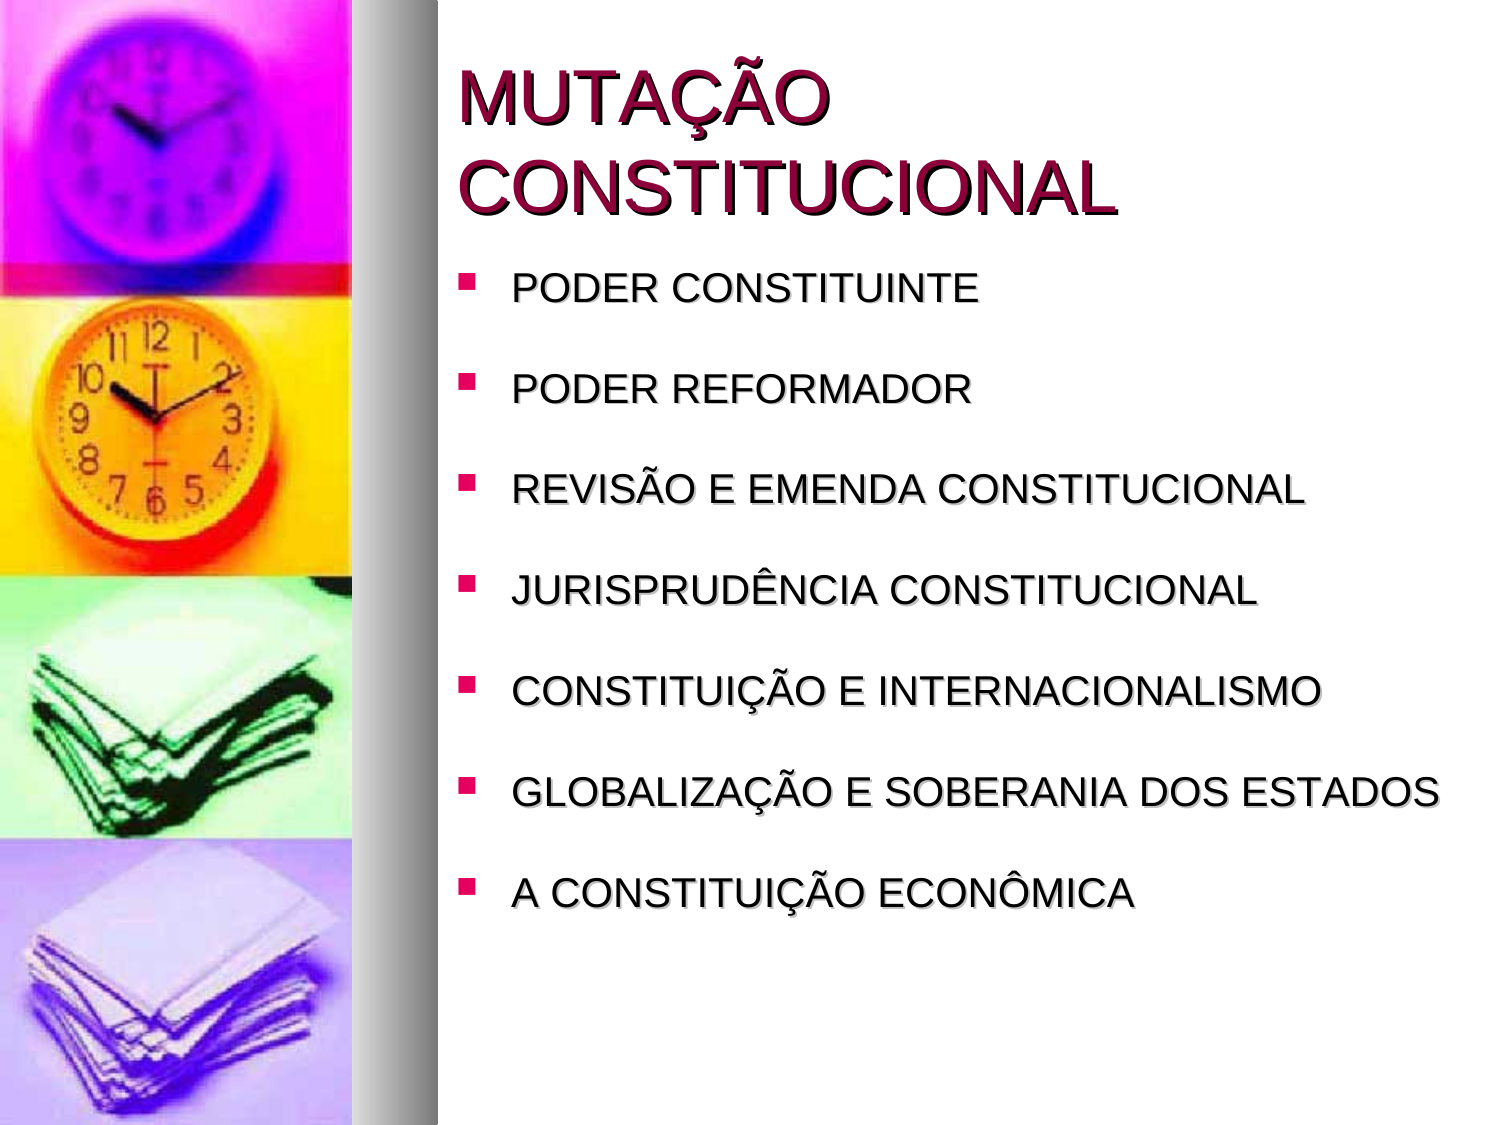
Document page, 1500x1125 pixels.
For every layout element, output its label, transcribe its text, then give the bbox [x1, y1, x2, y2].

list PODER CONSTITUINTE PODER REFORMADOR REVISÃO E EMENDA CONSTITUCIONAL JURISPRUDÊNCIA CONSTITUCIONAL CONSTITUIÇÃO E INTERNACIONALISMO GLOBALIZAÇÃO E SOBERANIA DOS ESTADOS A CONSTITUIÇÃO ECONÔMICA [441, 262, 1492, 1000]
title MUTAÇÃO CONSTITUCIONAL [441, 37, 1492, 238]
picture [0, 0, 352, 1125]
